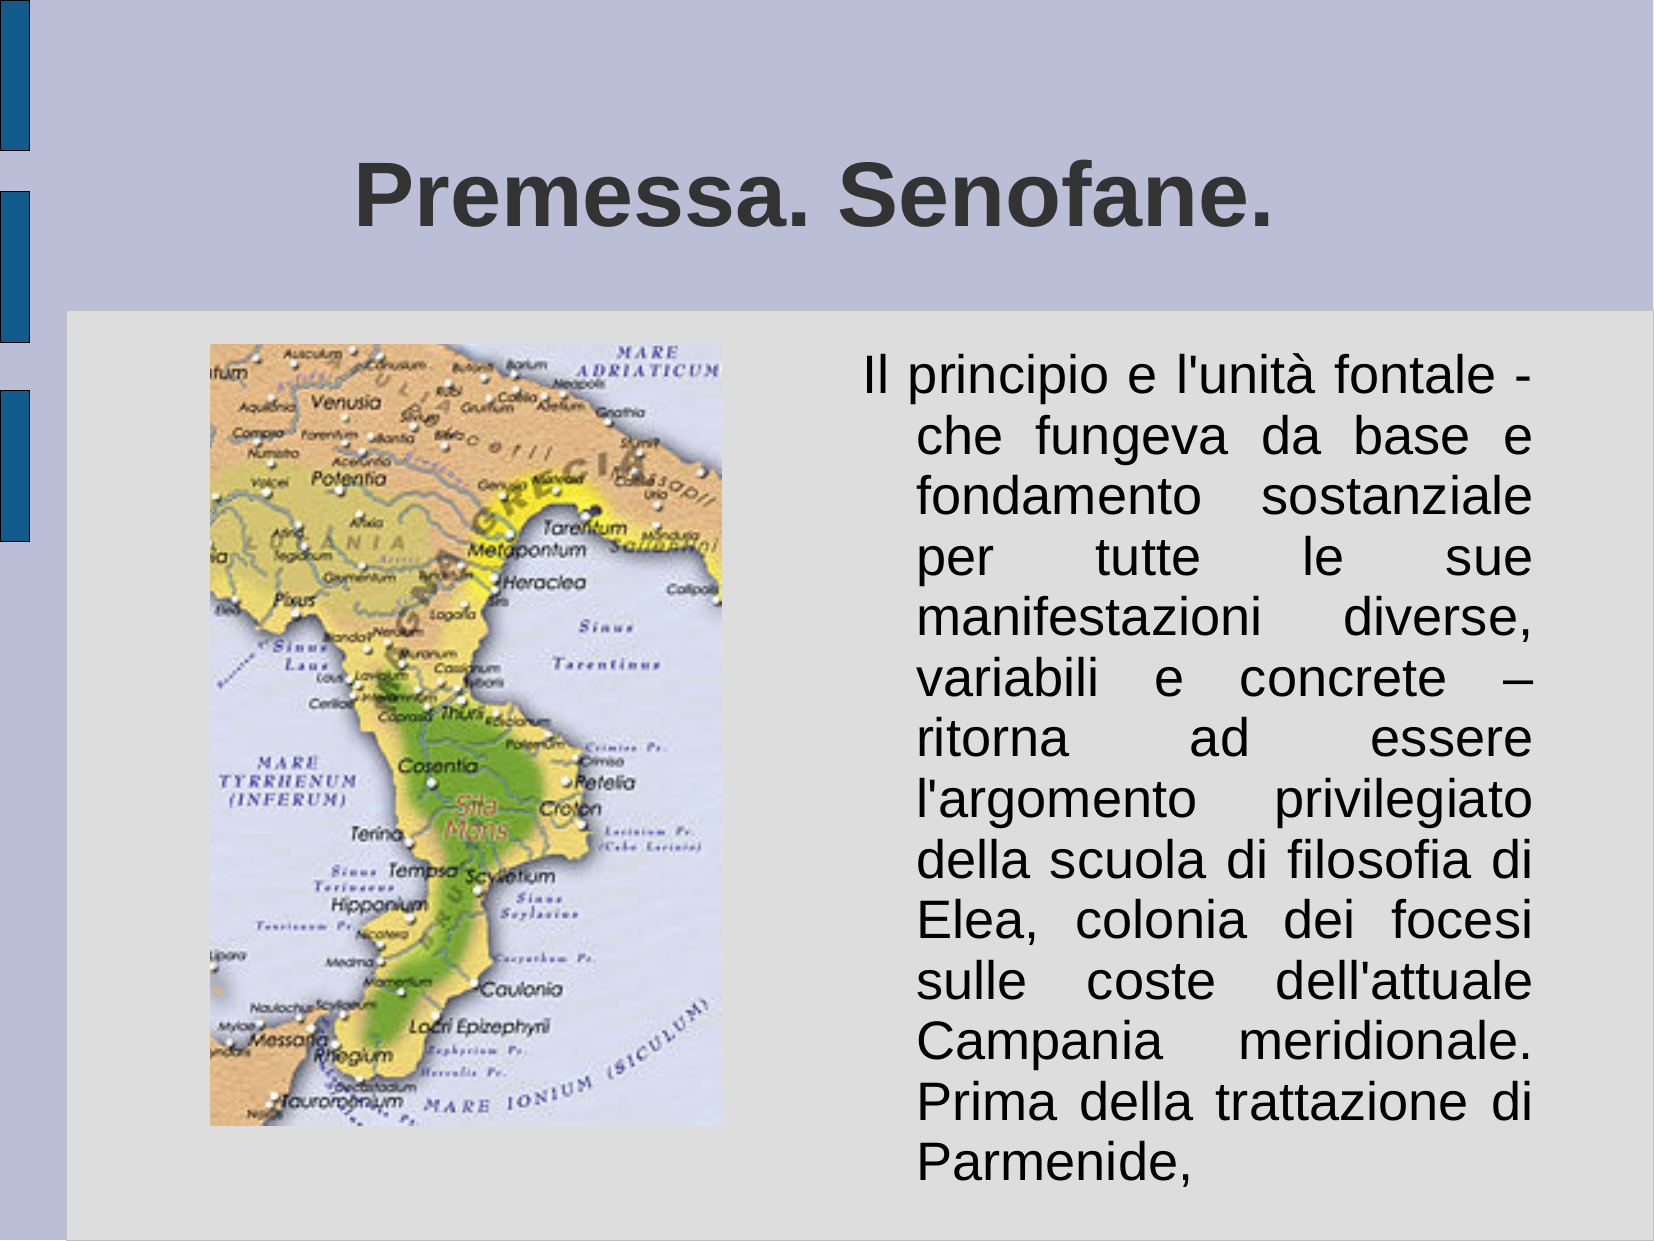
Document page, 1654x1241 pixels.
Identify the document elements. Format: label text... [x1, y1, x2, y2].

list Il principio e l'unità fontale - che fungeva da base e fondamento sostanziale per tutte le sue manifestazioni diverse, variabili e concrete – ritorna ad essere l'argomento privilegiato della scuola di filosofia di Elea, colonia dei focesi sulle coste dell'attuale Campania meridionale. Prima della trattazione di Parmenide, [845, 344, 1535, 1132]
title Premessa. Senofane. [121, 91, 1534, 299]
picture [210, 344, 722, 1126]
